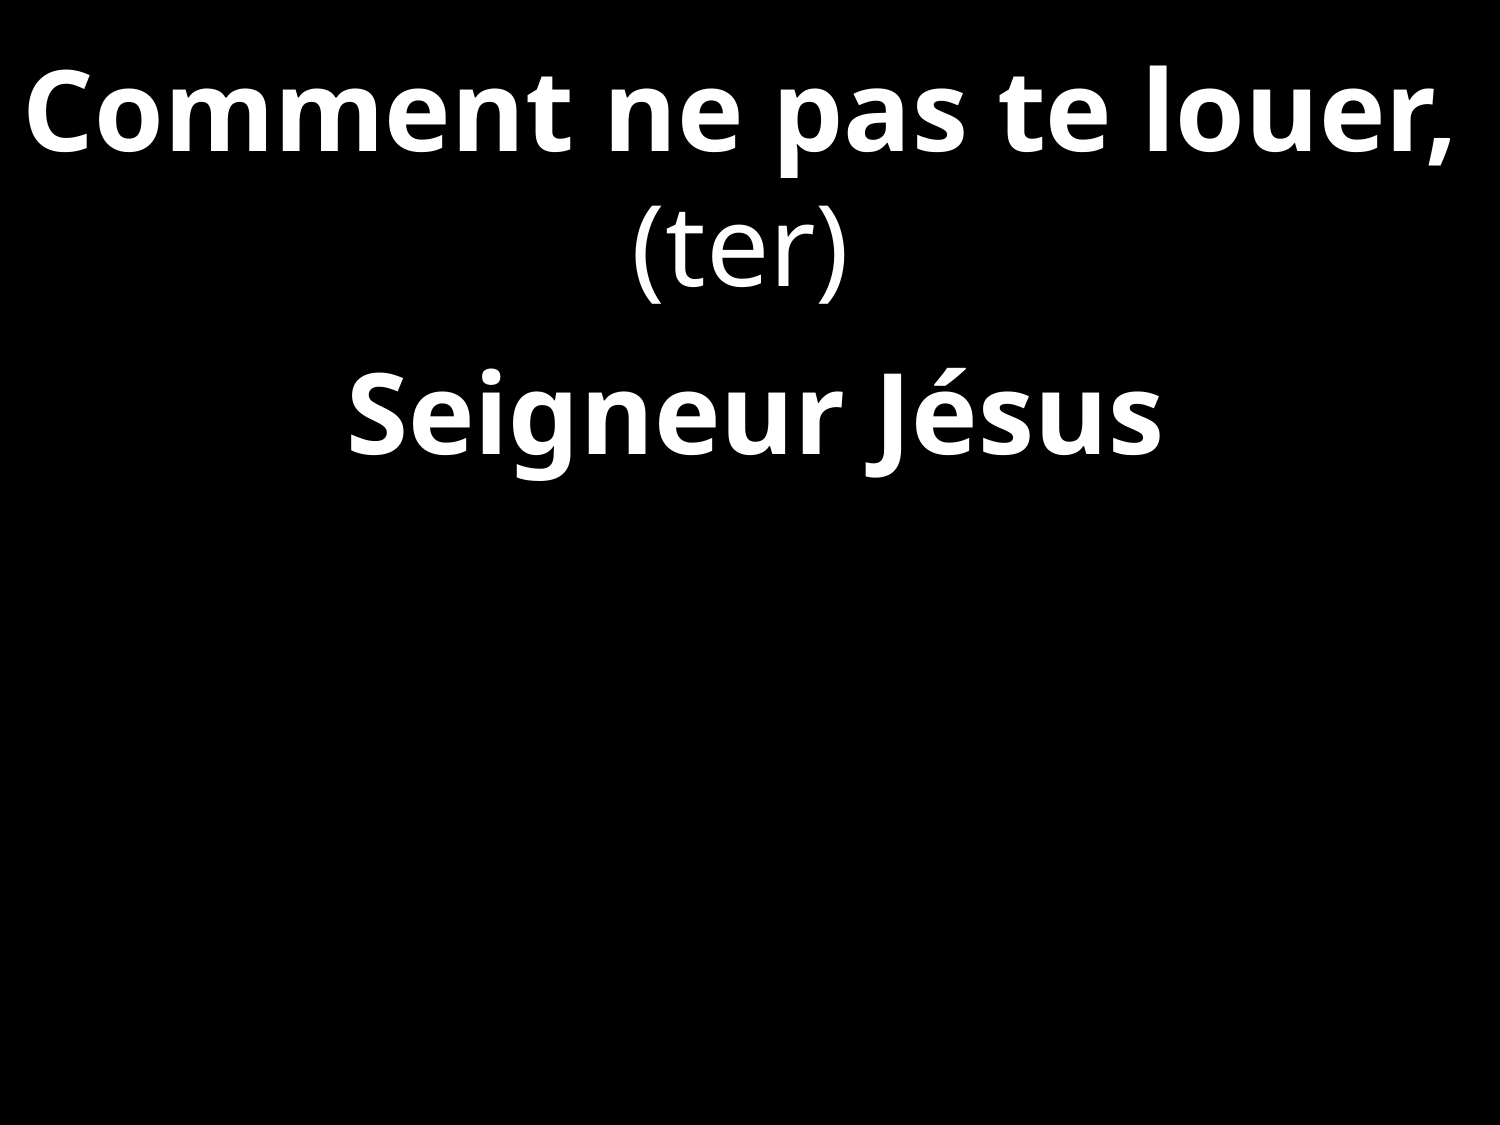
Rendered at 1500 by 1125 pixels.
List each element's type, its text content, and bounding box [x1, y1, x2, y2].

subtitle Comment ne pas te louer,(ter) Seigneur Jésus [0, 30, 1482, 1125]
